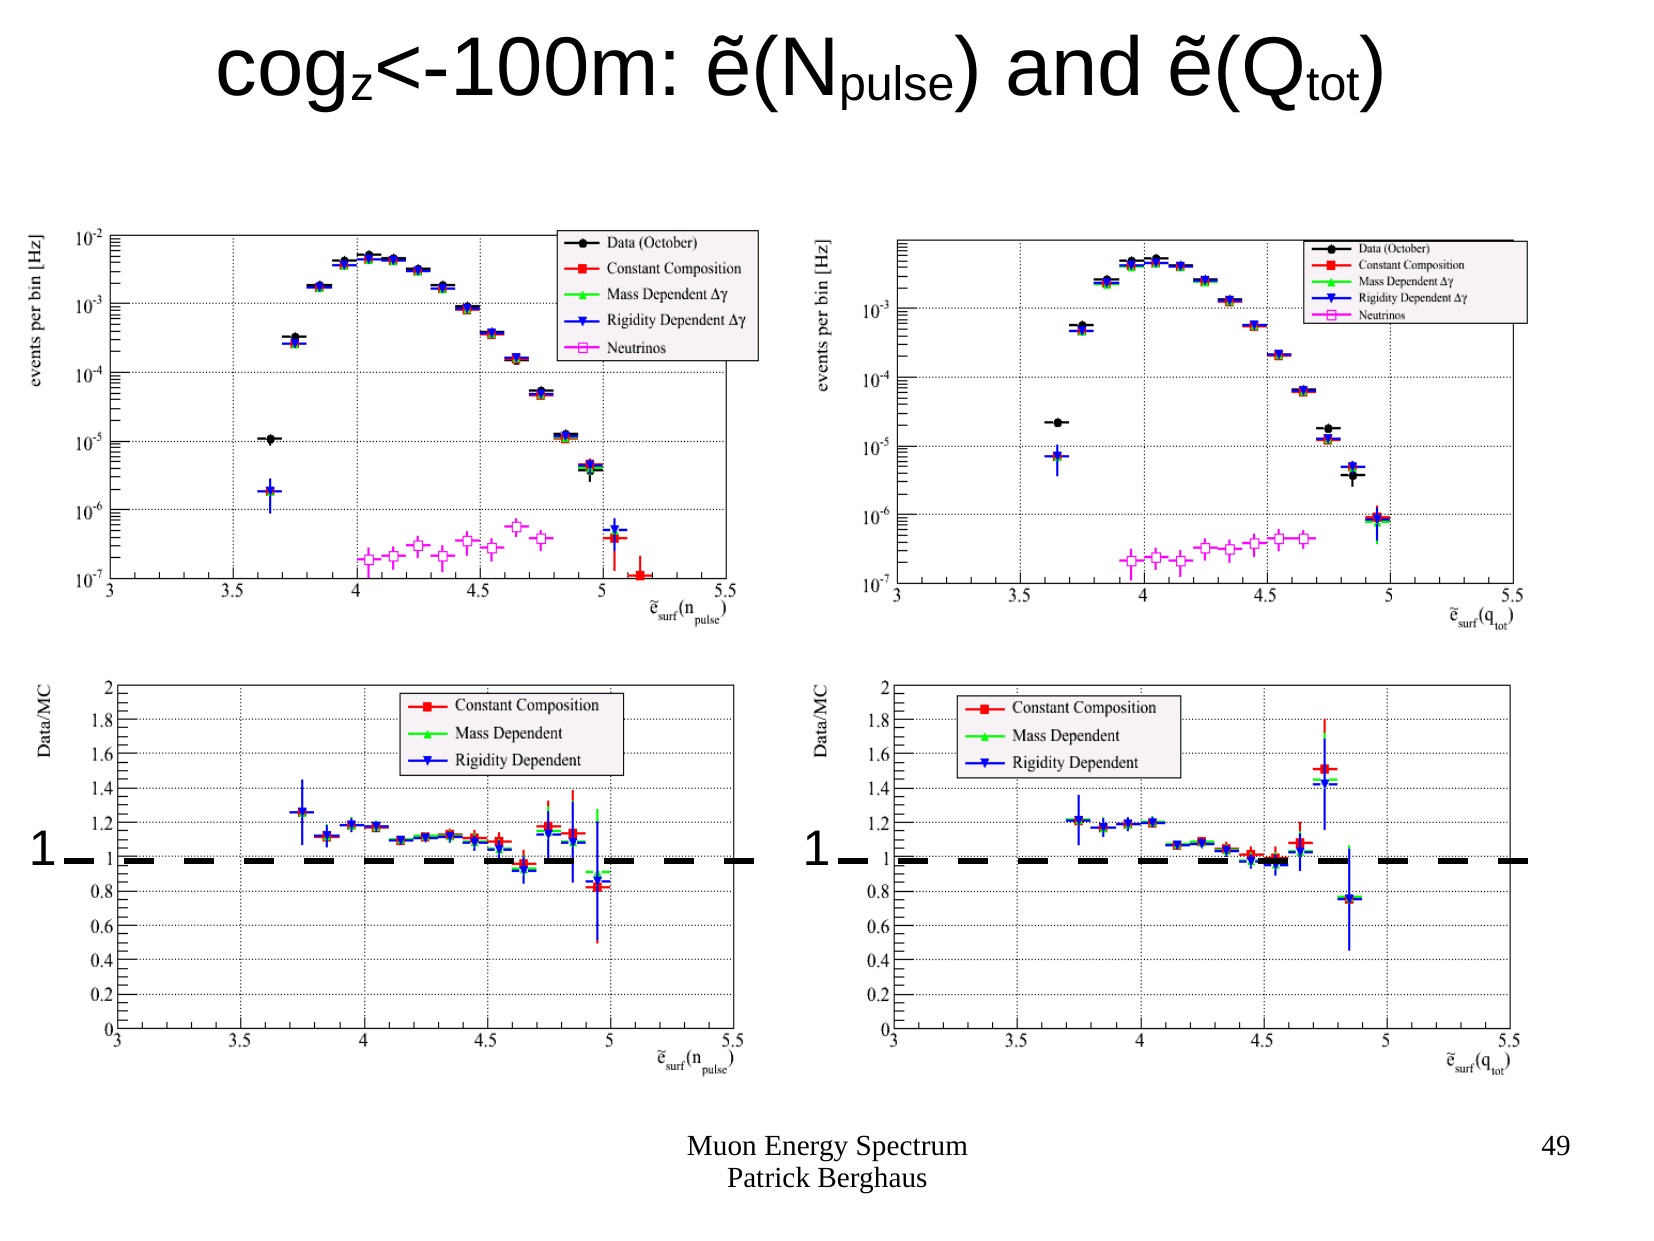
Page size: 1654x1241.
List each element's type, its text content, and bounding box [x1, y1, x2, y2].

text_box 1 [787, 813, 842, 903]
text_box cogz<-100m: ẽ(Npulse) and ẽ(Qtot) [201, 12, 1398, 176]
picture [21, 195, 1592, 1096]
text_box 1 [14, 813, 68, 903]
